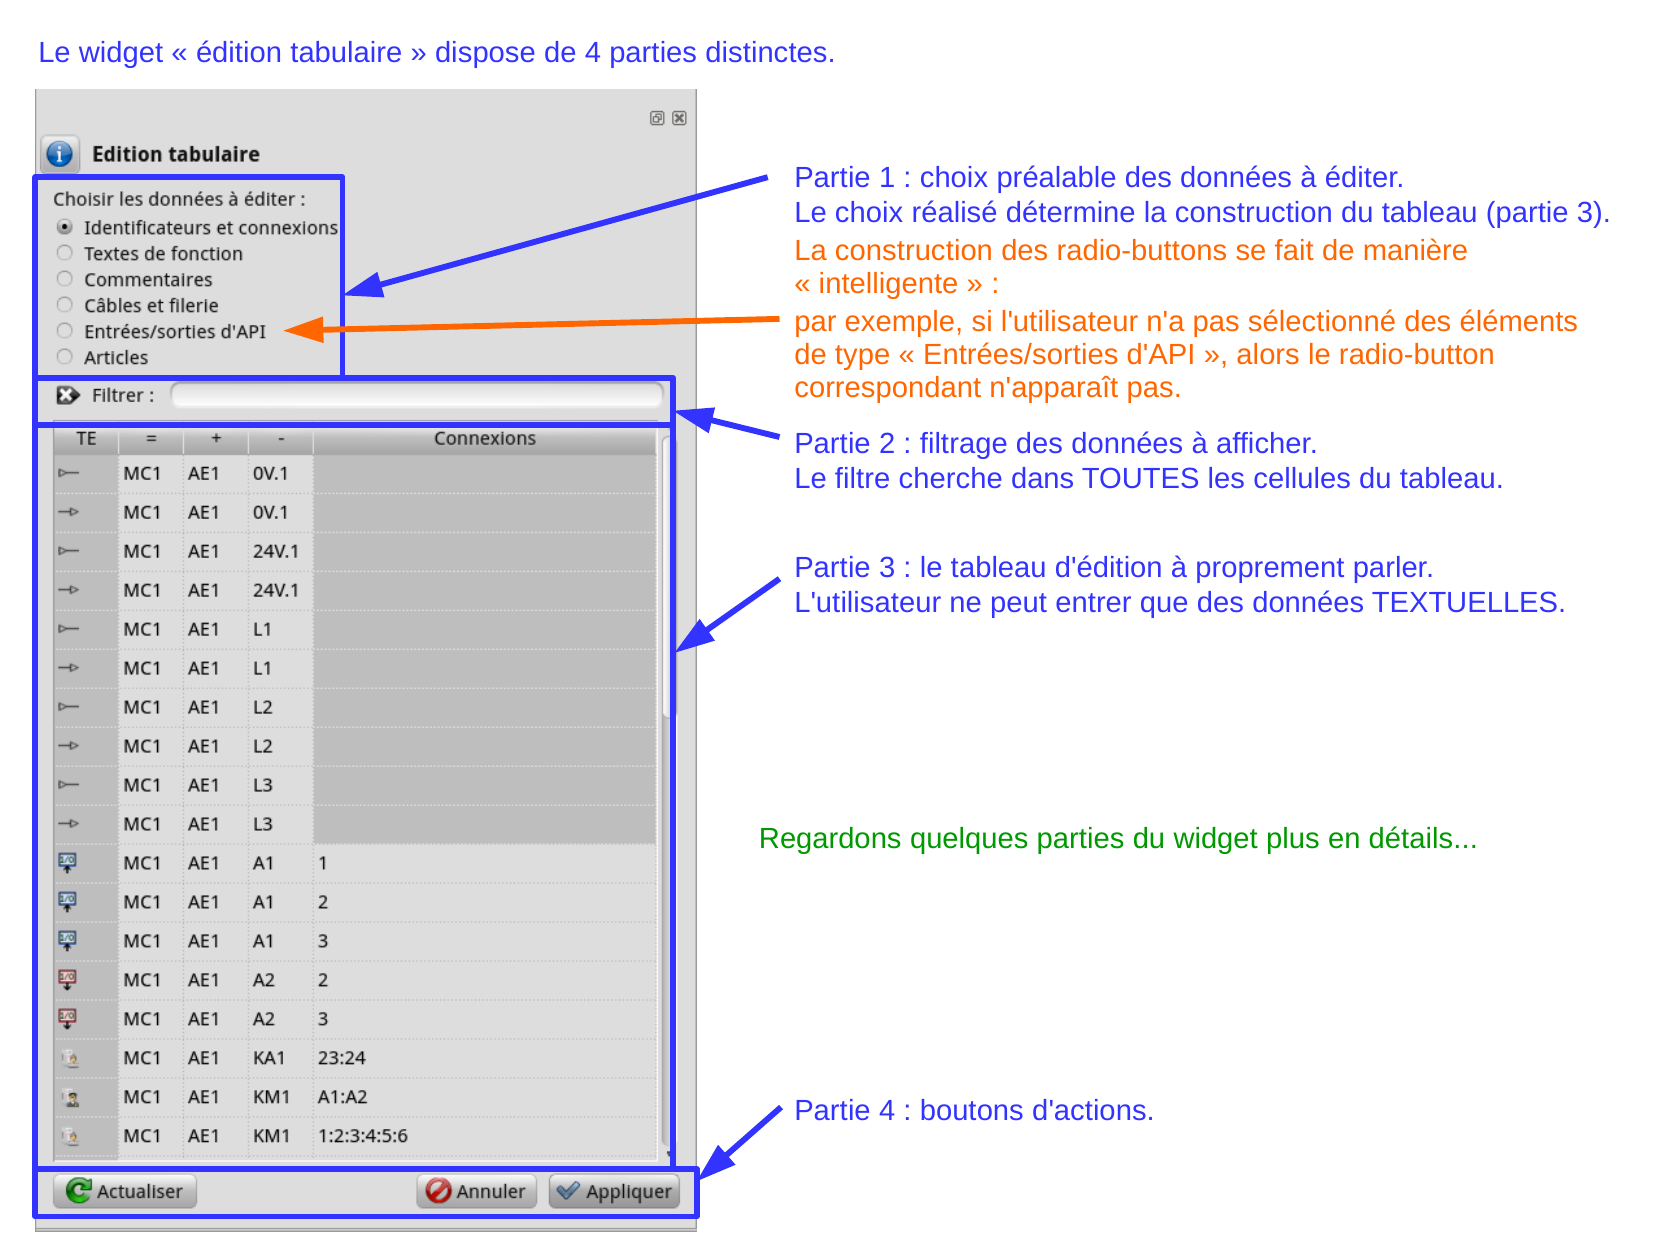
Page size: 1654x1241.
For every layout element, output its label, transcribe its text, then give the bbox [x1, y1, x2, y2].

picture [676, 647, 697, 1166]
picture [345, 201, 697, 326]
text_box La construction des radio-buttons se fait de manière « intelligente » : [779, 226, 1512, 297]
text_box L'utilisateur ne peut entrer que des données TEXTUELLES. [779, 578, 1607, 638]
picture [38, 381, 670, 422]
picture [345, 324, 697, 410]
text_box Partie 4 : boutons d'actions. [779, 1086, 1524, 1146]
picture [38, 428, 670, 1166]
picture [38, 1172, 694, 1214]
text_box Le choix réalisé détermine la construction du tableau (partie 3). [779, 188, 1630, 249]
text_box Partie 2 : filtrage des données à afficher. [779, 419, 1524, 454]
text_box Le filtre cherche dans TOUTES les cellules du tableau. [779, 454, 1524, 514]
picture [35, 89, 697, 292]
text_box Le widget « édition tabulaire » dispose de 4 parties distinctes. [23, 28, 1595, 88]
text_box Regardons quelques parties du widget plus en détails... [744, 814, 1607, 875]
picture [676, 414, 697, 649]
text_box Partie 1 : choix préalable des données à éditer. [779, 153, 1524, 188]
text_box Partie 3 : le tableau d'édition à proprement parler. [779, 543, 1524, 578]
picture [38, 180, 340, 375]
text_box par exemple, si l'utilisateur n'a pas sélectionné des éléments de type « Entrées/sorties d'API », alors le radio-button correspondant n'apparaît pas. [779, 297, 1630, 411]
picture [35, 1219, 697, 1232]
